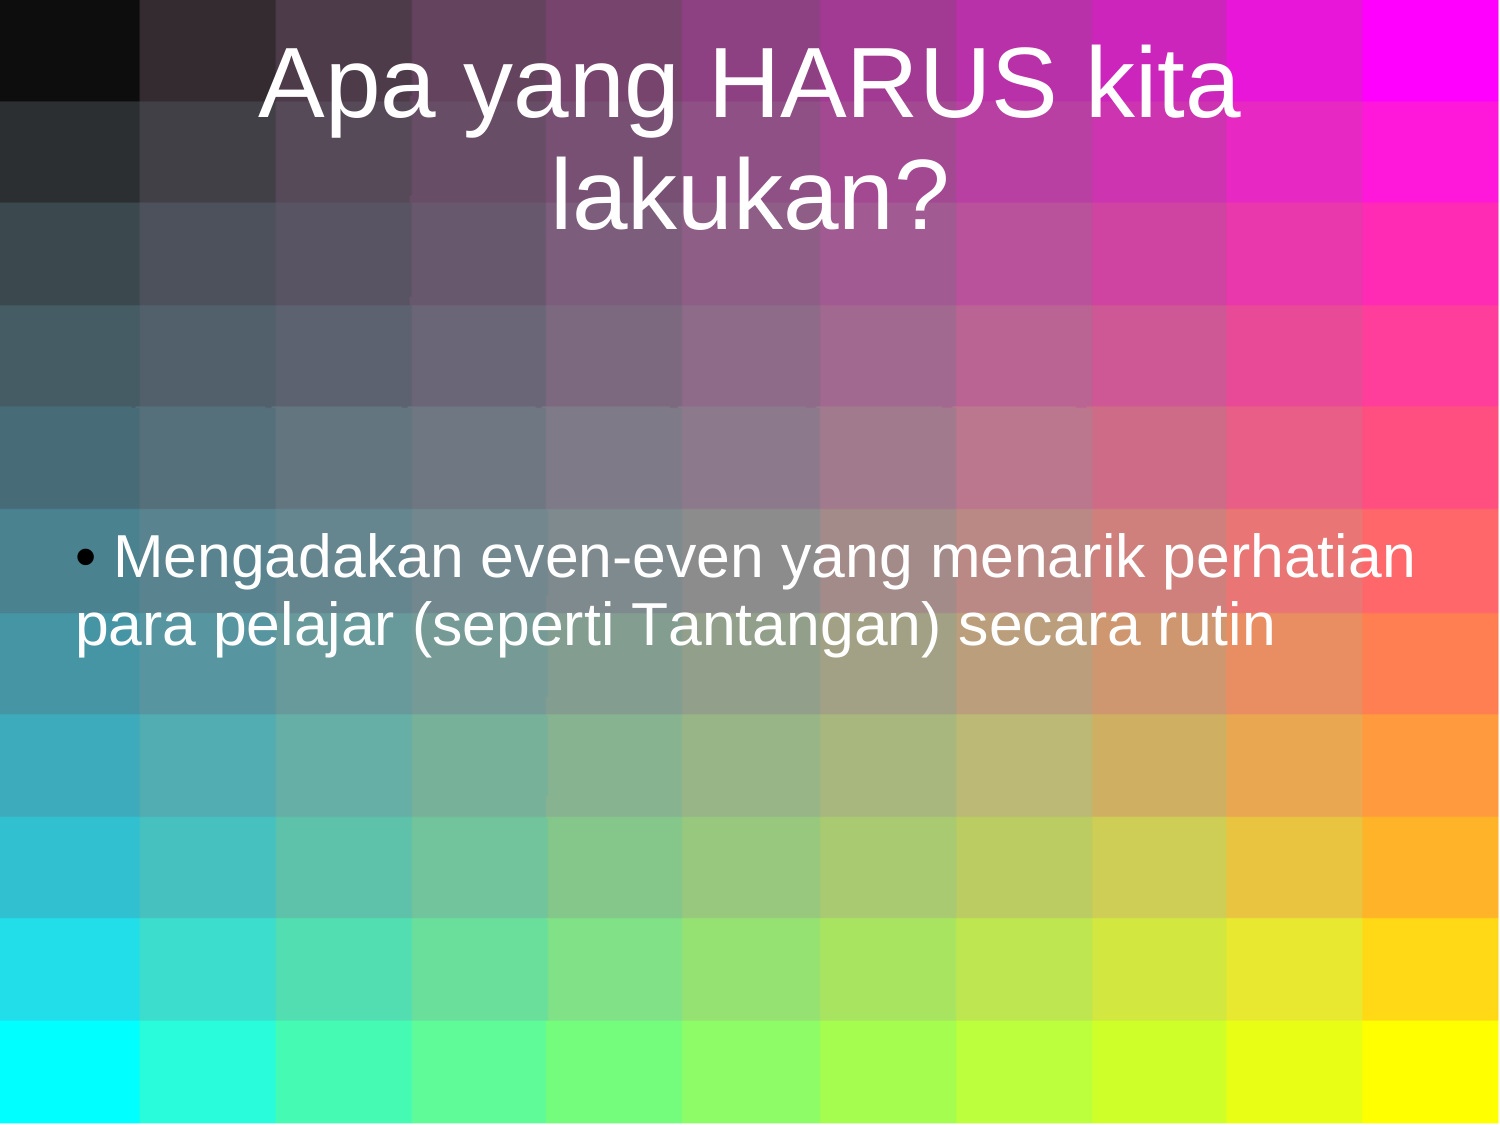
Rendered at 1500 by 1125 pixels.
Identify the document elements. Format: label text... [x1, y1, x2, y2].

picture [0, 0, 1500, 1125]
subtitle Mengadakan even-even yang menarik perhatian para pelajar (seperti Tantangan) secara rutin [75, 269, 1426, 999]
title Apa yang HARUS kita lakukan? [75, 27, 1426, 251]
